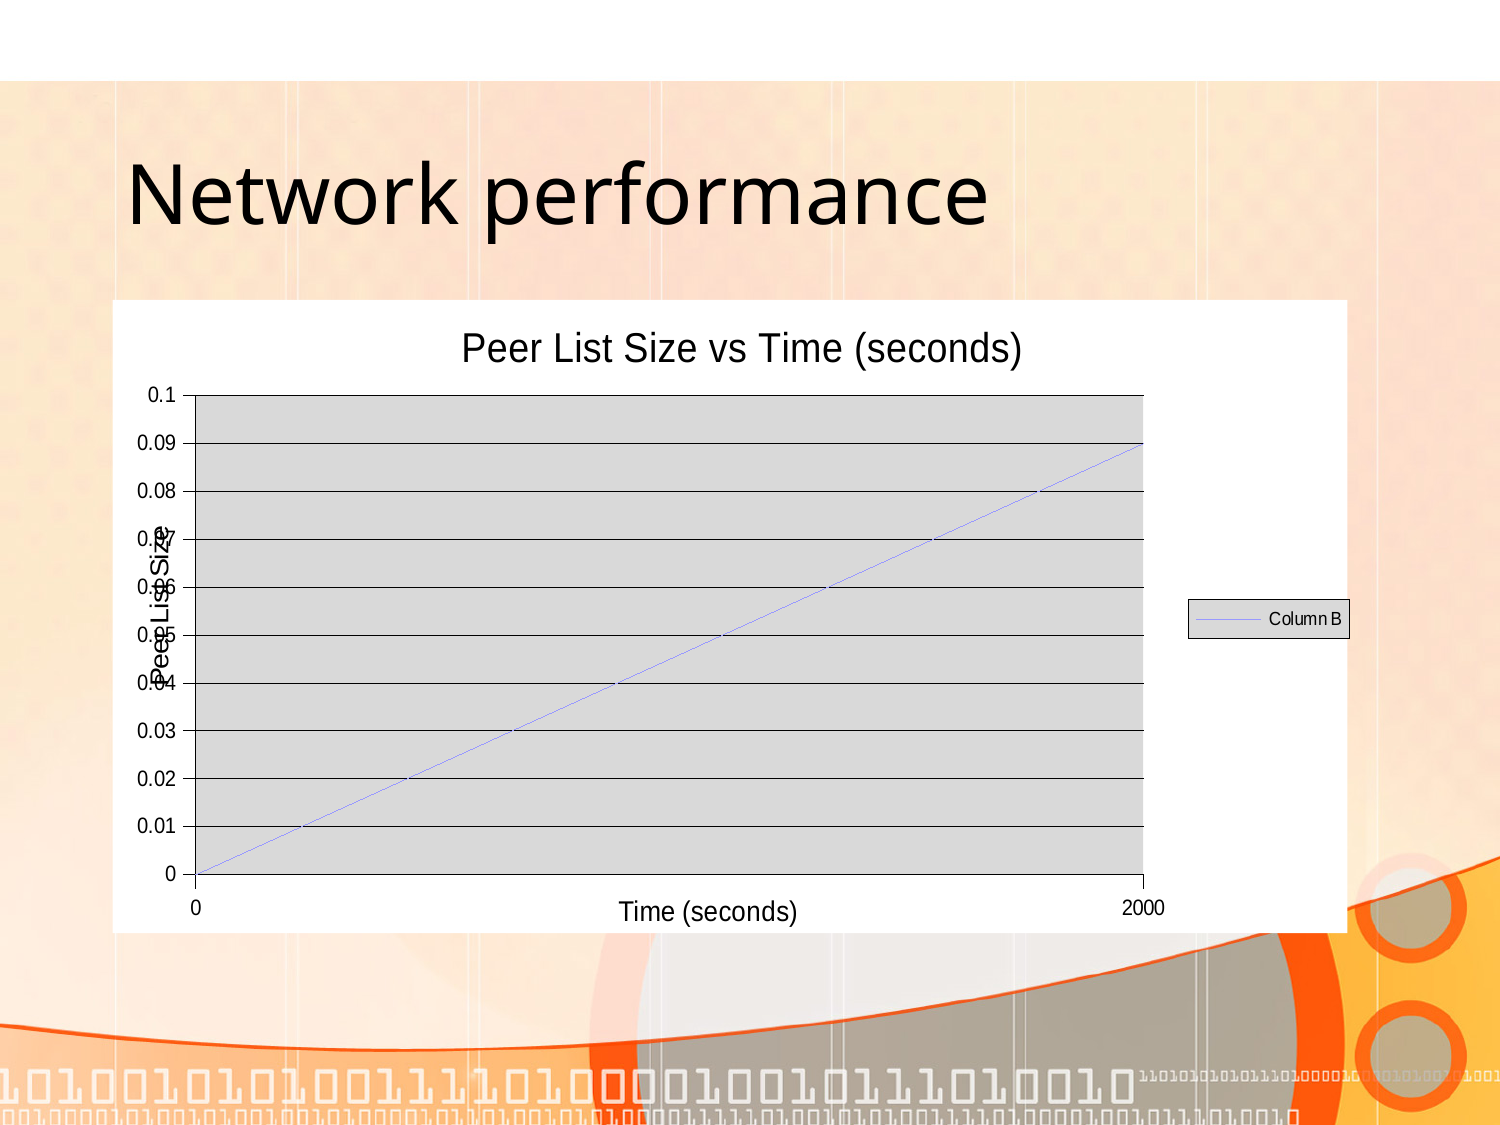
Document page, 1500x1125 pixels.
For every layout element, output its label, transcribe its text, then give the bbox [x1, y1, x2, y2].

picture [0, 0, 1500, 1125]
title Network performance [125, 84, 1388, 300]
chart [112, 299, 1463, 1026]
